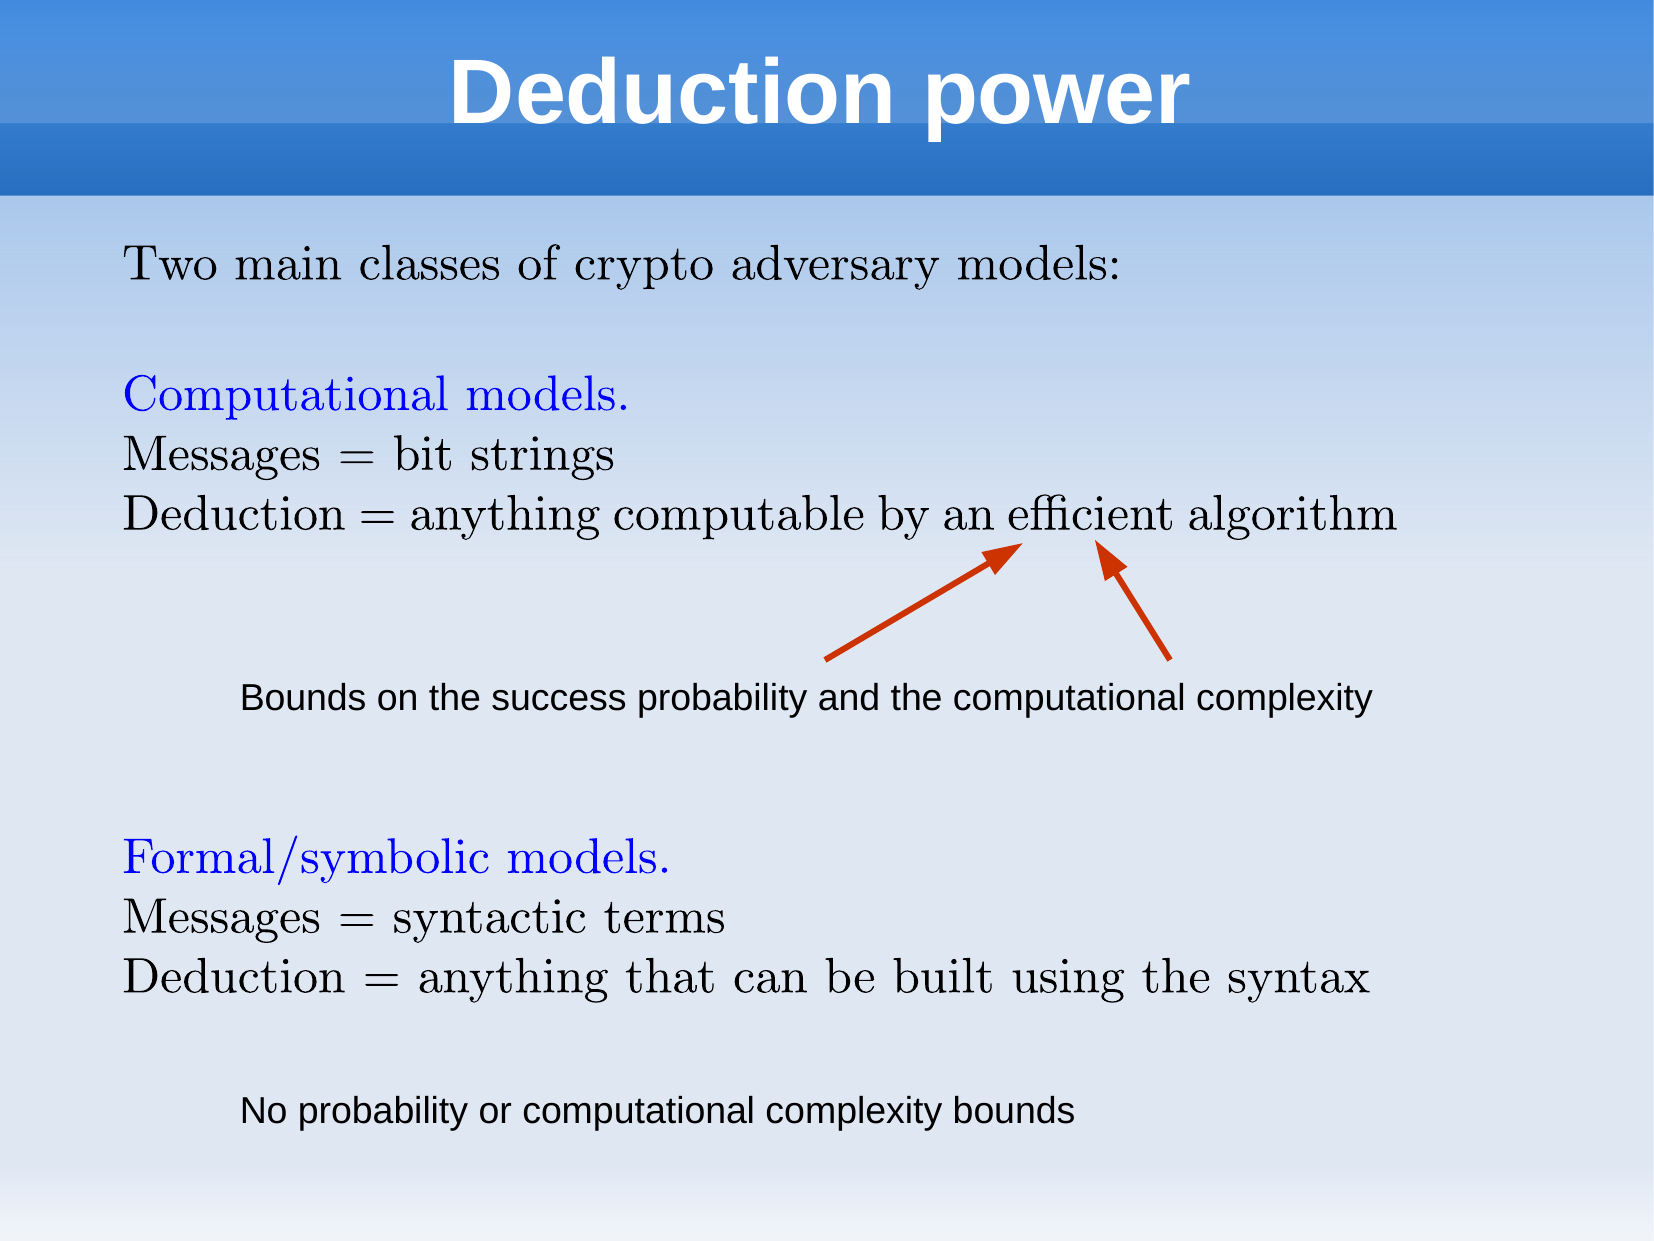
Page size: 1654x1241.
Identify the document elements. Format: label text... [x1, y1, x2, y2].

title Deduction power [76, 0, 1565, 188]
text_box Bounds on the success probability and the computational complexity [225, 668, 1389, 726]
picture [0, 0, 1654, 1241]
text_box [122, 244, 1398, 1003]
text_box No probability or computational complexity bounds [225, 1082, 1091, 1139]
